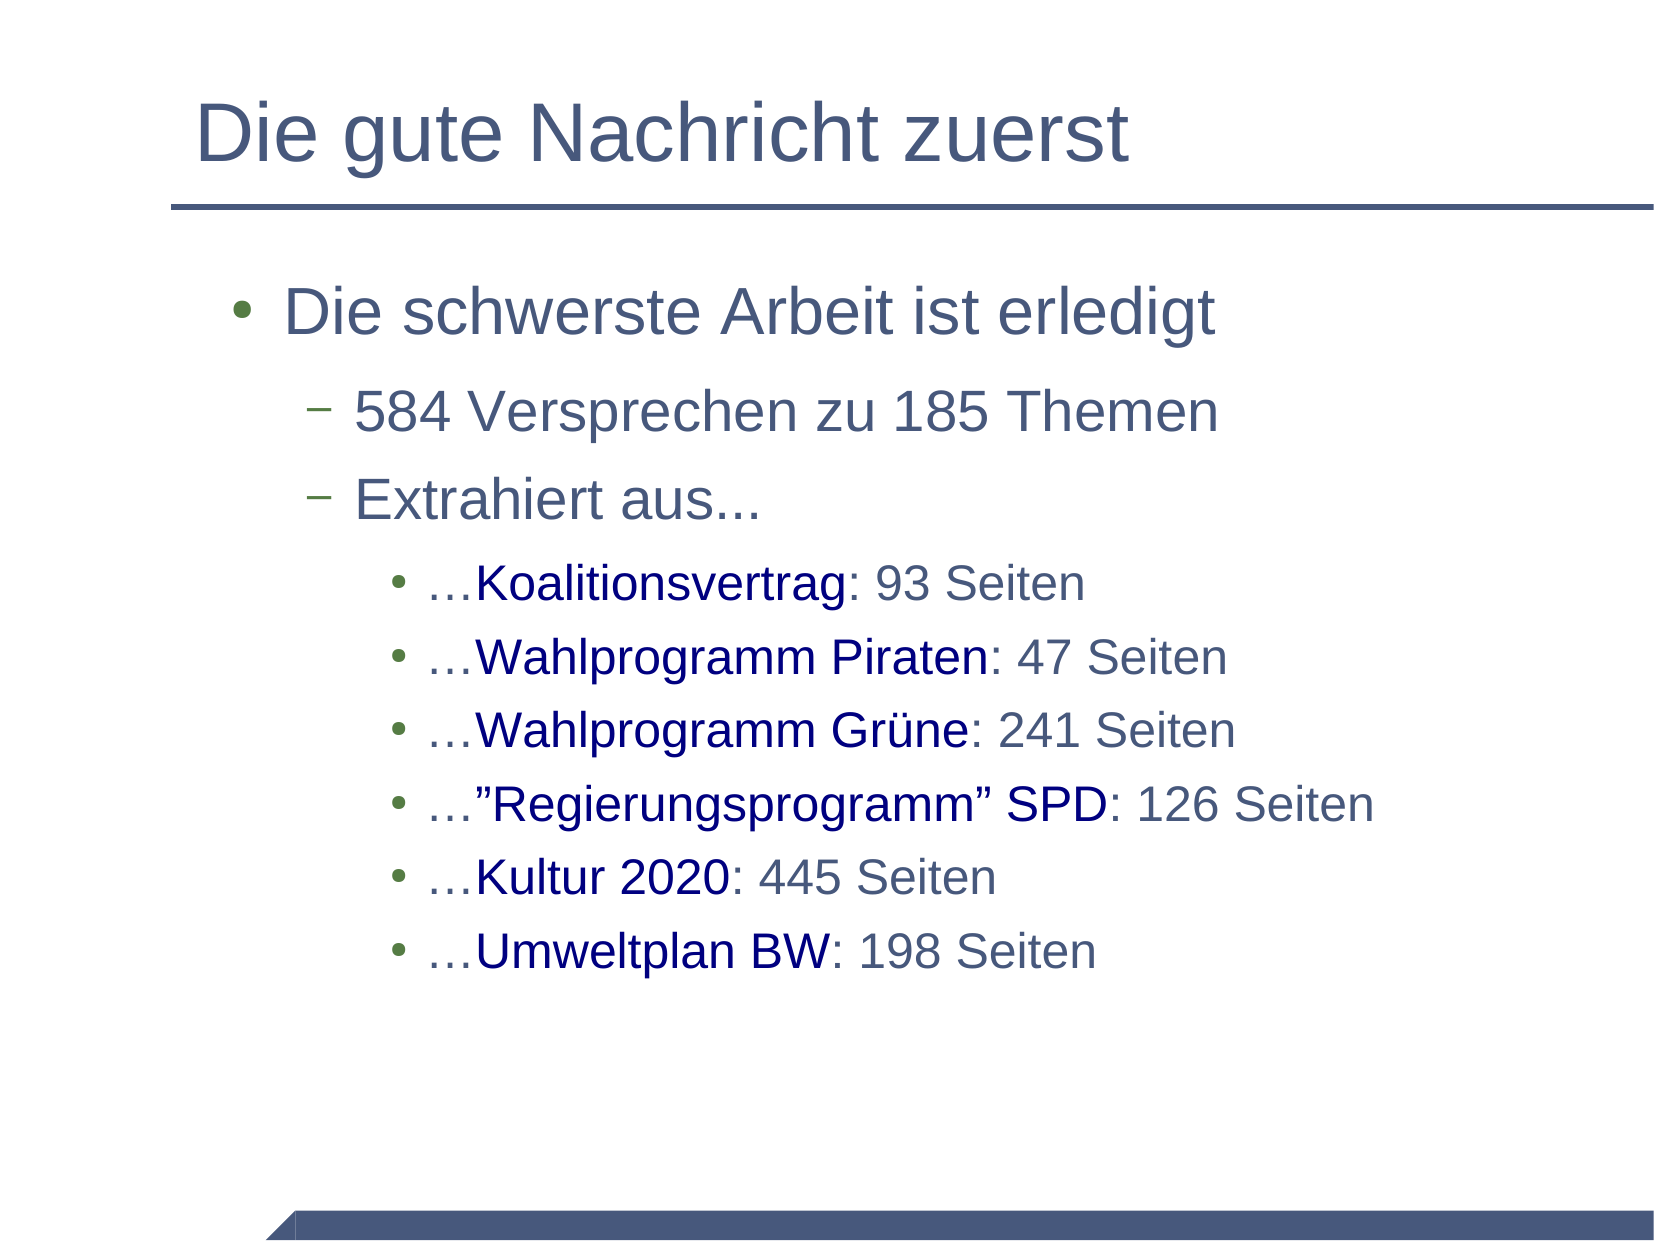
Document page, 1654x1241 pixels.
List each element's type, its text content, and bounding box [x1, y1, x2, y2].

title Die gute Nachricht zuerst [194, 29, 1530, 237]
list Die schwerste Arbeit ist erledigt 584 Versprechen zu 185 Themen Extrahiert aus... …Koalitionsvertrag: 93 Seiten …Wahlprogramm Piraten: 47 Seiten …Wahlprogramm Grüne: 241 Seiten …”Regierungsprogramm” SPD: 126 Seiten …Kultur 2020: 445 Seiten …Umweltplan BW: 198 Seiten [212, 274, 1530, 1093]
